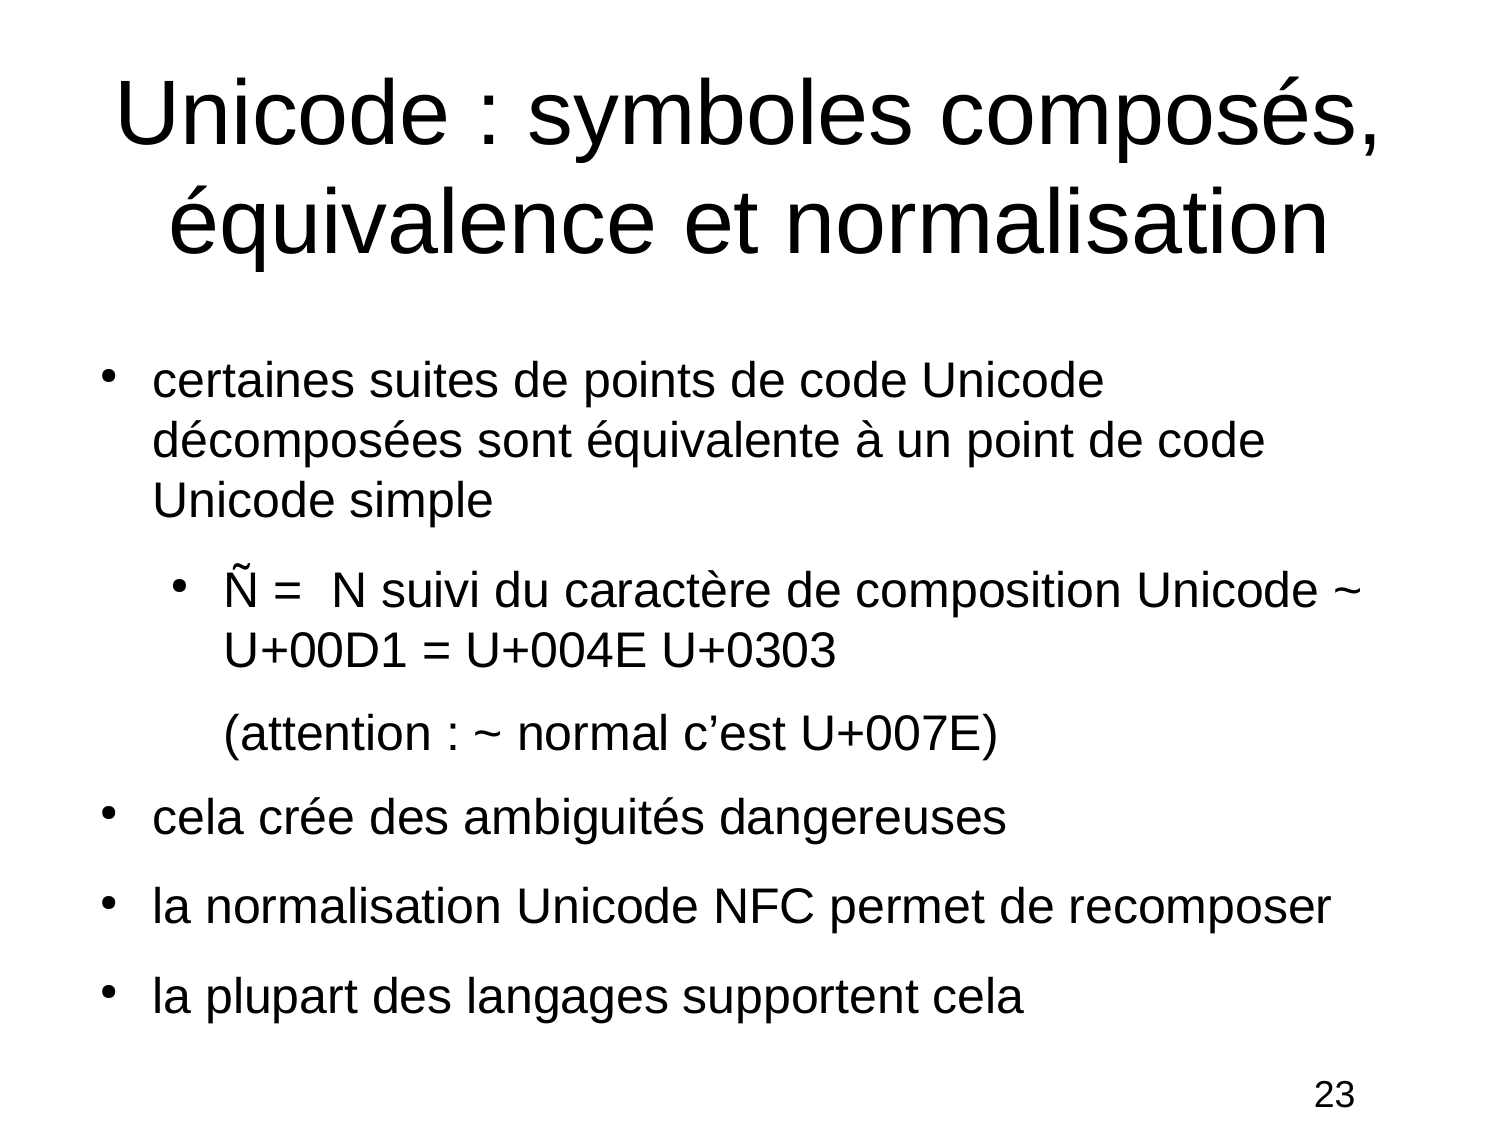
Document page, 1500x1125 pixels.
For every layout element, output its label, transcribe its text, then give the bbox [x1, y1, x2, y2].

list certaines suites de points de code Unicode décomposées sont équivalente à un point de code Unicode simple Ñ = N suivi du caractère de composition Unicode ~ U+00D1 = U+004E U+0303 (attention : ~ normal c’est U+007E) cela crée des ambiguités dangereuses la normalisation Unicode NFC permet de recomposer la plupart des langages supportent cela [67, 340, 1418, 1034]
title Unicode : symboles composés, équivalence et normalisation [75, 45, 1425, 233]
